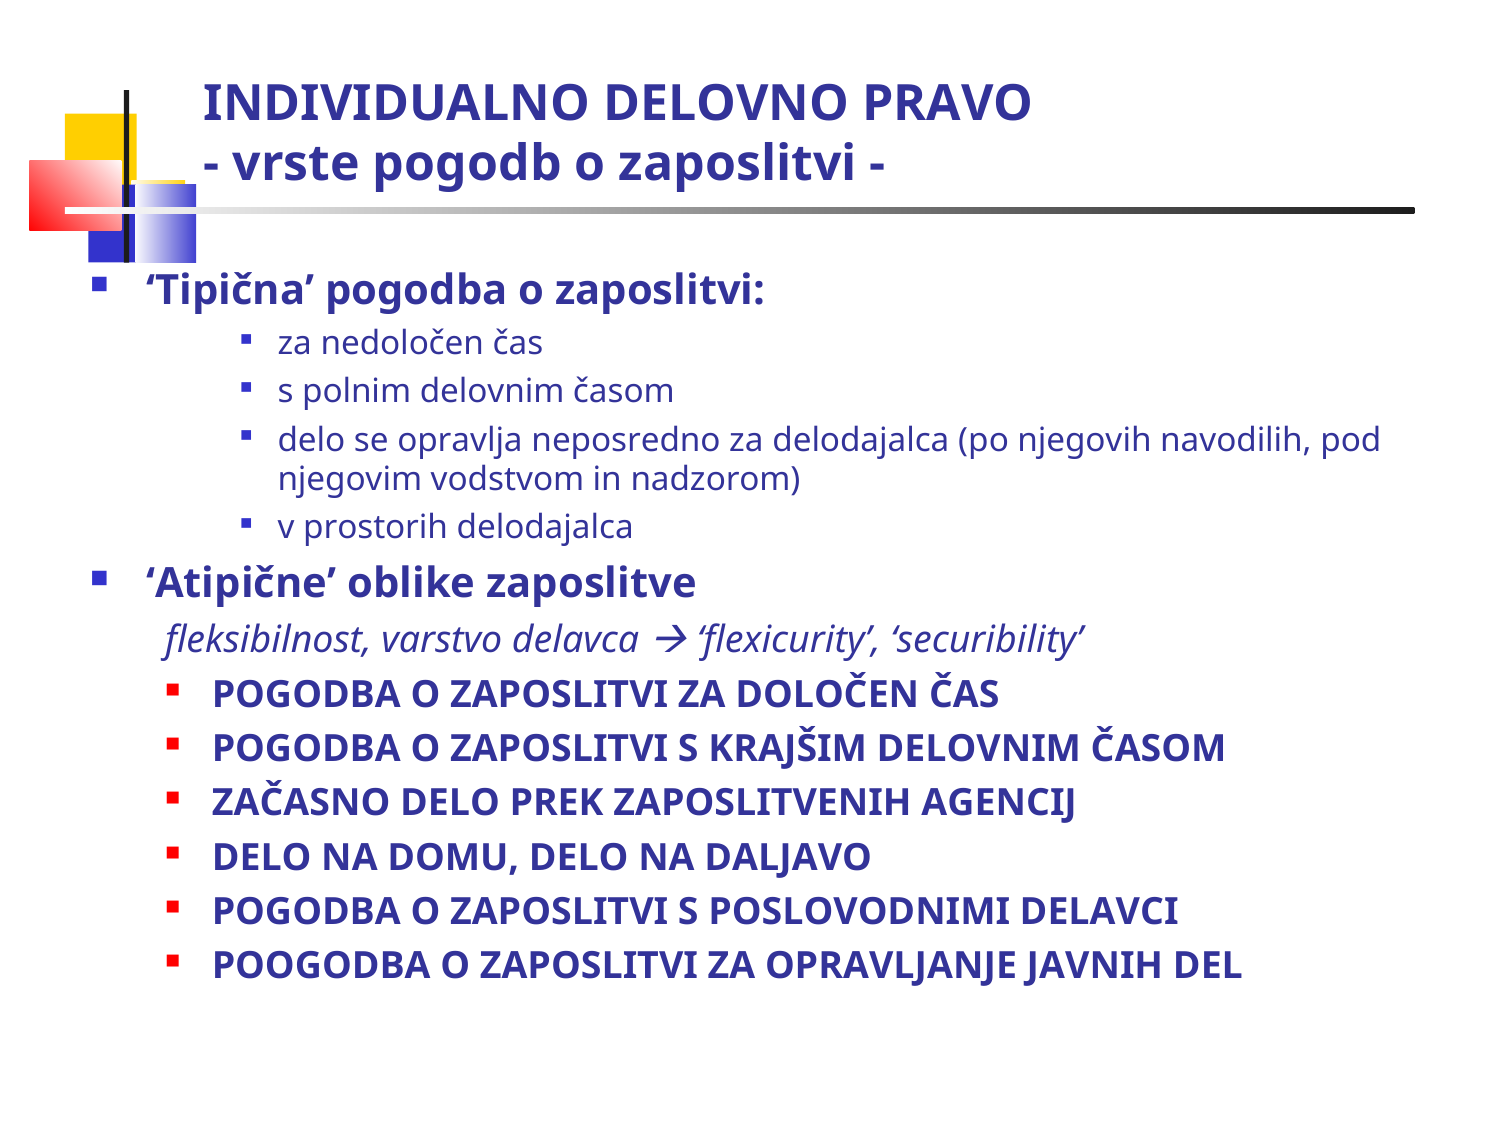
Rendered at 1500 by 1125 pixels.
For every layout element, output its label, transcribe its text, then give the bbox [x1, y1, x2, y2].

list ‘Tipična’ pogodba o zaposlitvi: za nedoločen čas s polnim delovnim časom delo se opravlja neposredno za delodajalca (po njegovih navodilih, pod njegovim vodstvom in nadzorom) v prostorih delodajalca ‘Atipične’ oblike zaposlitve fleksibilnost, varstvo delavca  ‘flexicurity’, ‘securibility’ POGODBA O ZAPOSLITVI ZA DOLOČEN ČAS POGODBA O ZAPOSLITVI S KRAJŠIM DELOVNIM ČASOM ZAČASNO DELO PREK ZAPOSLITVENIH AGENCIJ DELO NA DOMU, DELO NA DALJAVO POGODBA O ZAPOSLITVI S POSLOVODNIMI DELAVCI POOGODBA O ZAPOSLITVI ZA OPRAVLJANJE JAVNIH DEL [75, 255, 1426, 1005]
title INDIVIDUALNO DELOVNO PRAVO - vrste pogodb o zaposlitvi - [188, 35, 1468, 199]
